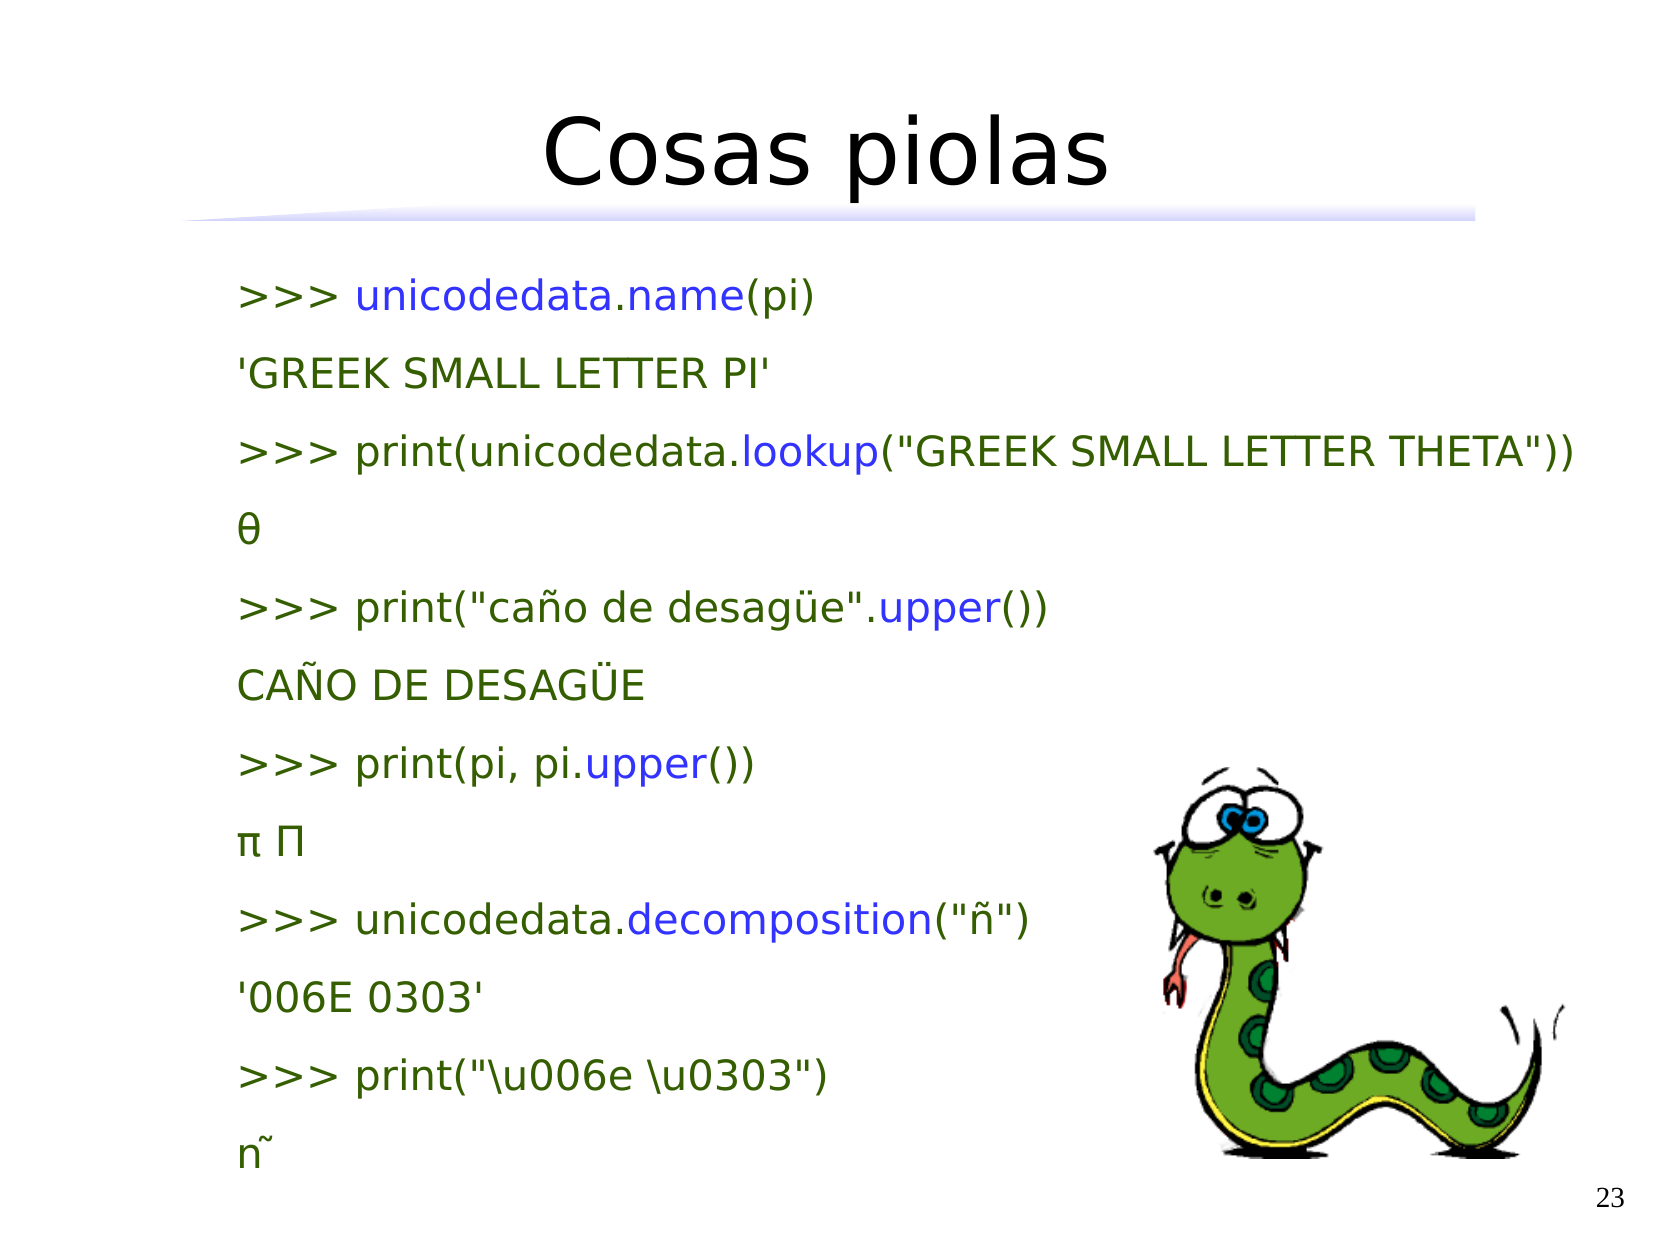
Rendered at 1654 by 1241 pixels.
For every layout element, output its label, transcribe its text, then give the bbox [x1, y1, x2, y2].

title Cosas piolas [82, 49, 1571, 257]
picture [1122, 767, 1567, 1159]
list >>> unicodedata.name(pi) 'GREEK SMALL LETTER PI' >>> print(unicodedata.lookup("GREEK SMALL LETTER THETA")) θ >>> print("caño de desagüe".upper()) CAÑO DE DESAGÜE >>> print(pi, pi.upper()) π Π >>> unicodedata.decomposition("ñ") '006E 0303' >>> print("\u006e \u0303") n ̃ [106, 271, 1595, 1179]
